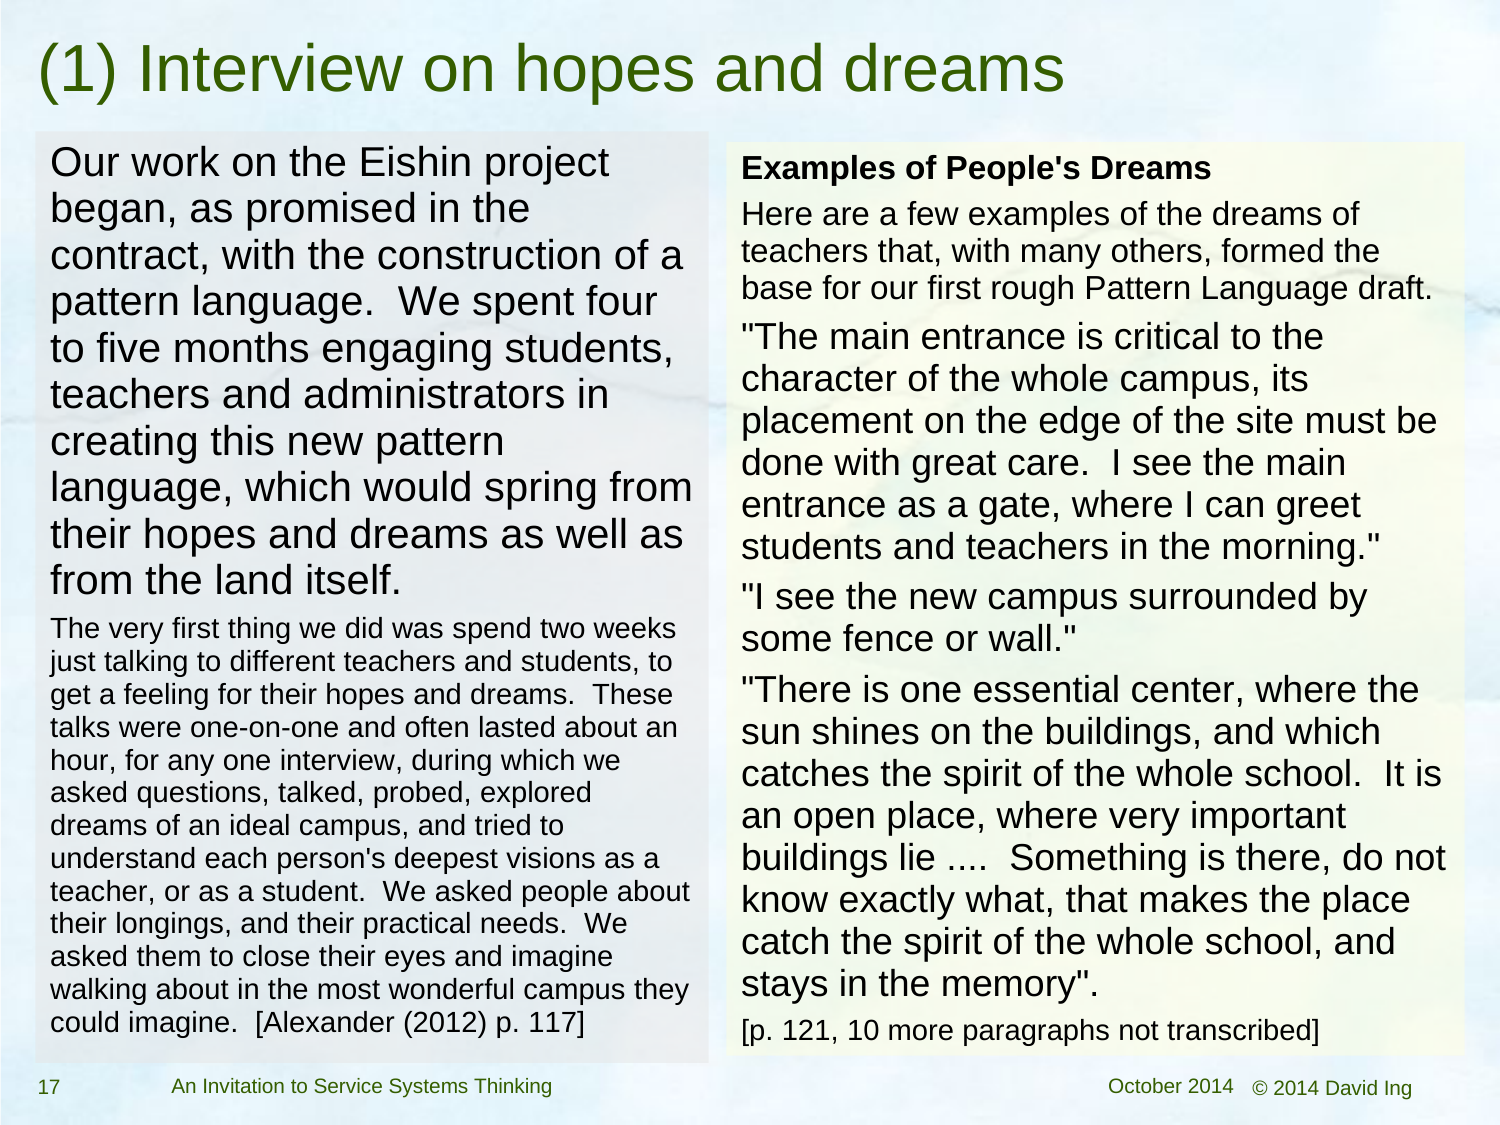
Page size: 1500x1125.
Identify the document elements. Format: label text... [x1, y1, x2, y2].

title (1) Interview on hopes and dreams [37, 37, 1463, 236]
text_box Examples of People's Dreams Here are a few examples of the dreams of teachers that, with many others, formed the base for our first rough Pattern Language draft. "The main entrance is critical to the character of the whole campus, its placement on the edge of the site must be done with great care. I see the main entrance as a gate, where I can greet students and teachers in the morning." "I see the new campus surrounded by some fence or wall." "There is one essential center, where the sun shines on the buildings, and which catches the spirit of the whole school. It is an open place, where very important buildings lie .... Something is there, do not know exactly what, that makes the place catch the spirit of the whole school, and stays in the memory". [p. 121, 10 more paragraphs not transcribed] [726, 141, 1465, 1056]
text_box Our work on the Eishin project began, as promised in the contract, with the construction of a pattern language. We spent four to five months engaging students, teachers and administrators in creating this new pattern language, which would spring from their hopes and dreams as well as from the land itself. The very first thing we did was spend two weeks just talking to different teachers and students, to get a feeling for their hopes and dreams. These talks were one-on-one and often lasted about an hour, for any one interview, during which we asked questions, talked, probed, explored dreams of an ideal campus, and tried to understand each person's deepest visions as a teacher, or as a student. We asked people about their longings, and their practical needs. We asked them to close their eyes and imagine walking about in the most wonderful campus they could imagine. [Alexander (2012) p. 117] [35, 131, 709, 1063]
picture [0, 0, 1500, 1125]
